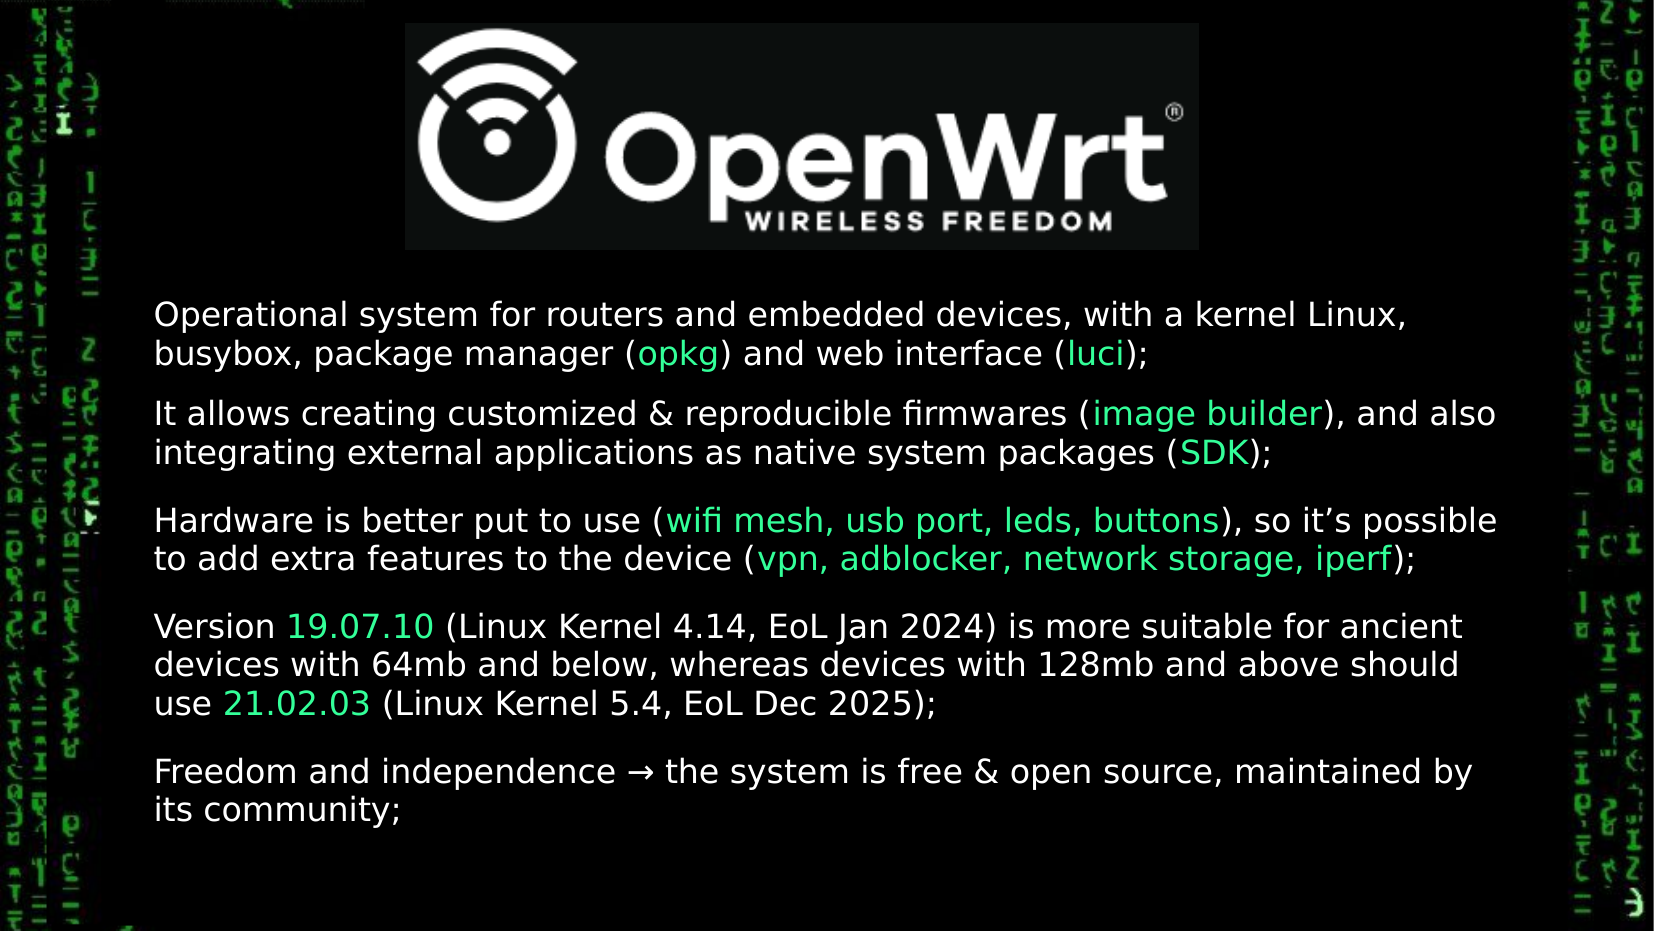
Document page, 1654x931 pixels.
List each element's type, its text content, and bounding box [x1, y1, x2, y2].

list Operational system for routers and embedded devices, with a kernel Linux, busybox, package manager (opkg) and web interface (luci); It allows creating customized & reproducible firmwares (image builder), and also integrating external applications as native system packages (SDK); Hardware is better put to use (wifi mesh, usb port, leds, buttons), so it’s possible to add extra features to the device (vpn, adblocker, network storage, iperf); Version 19.07.10 (Linux Kernel 4.14, EoL Jan 2024) is more suitable for ancient devices with 64mb and below, whereas devices with 128mb and above should use 21.02.03 (Linux Kernel 5.4, EoL Dec 2025); Freedom and independence → the system is free & open source, maintained by its community; [82, 295, 1516, 856]
picture [0, 0, 1654, 931]
